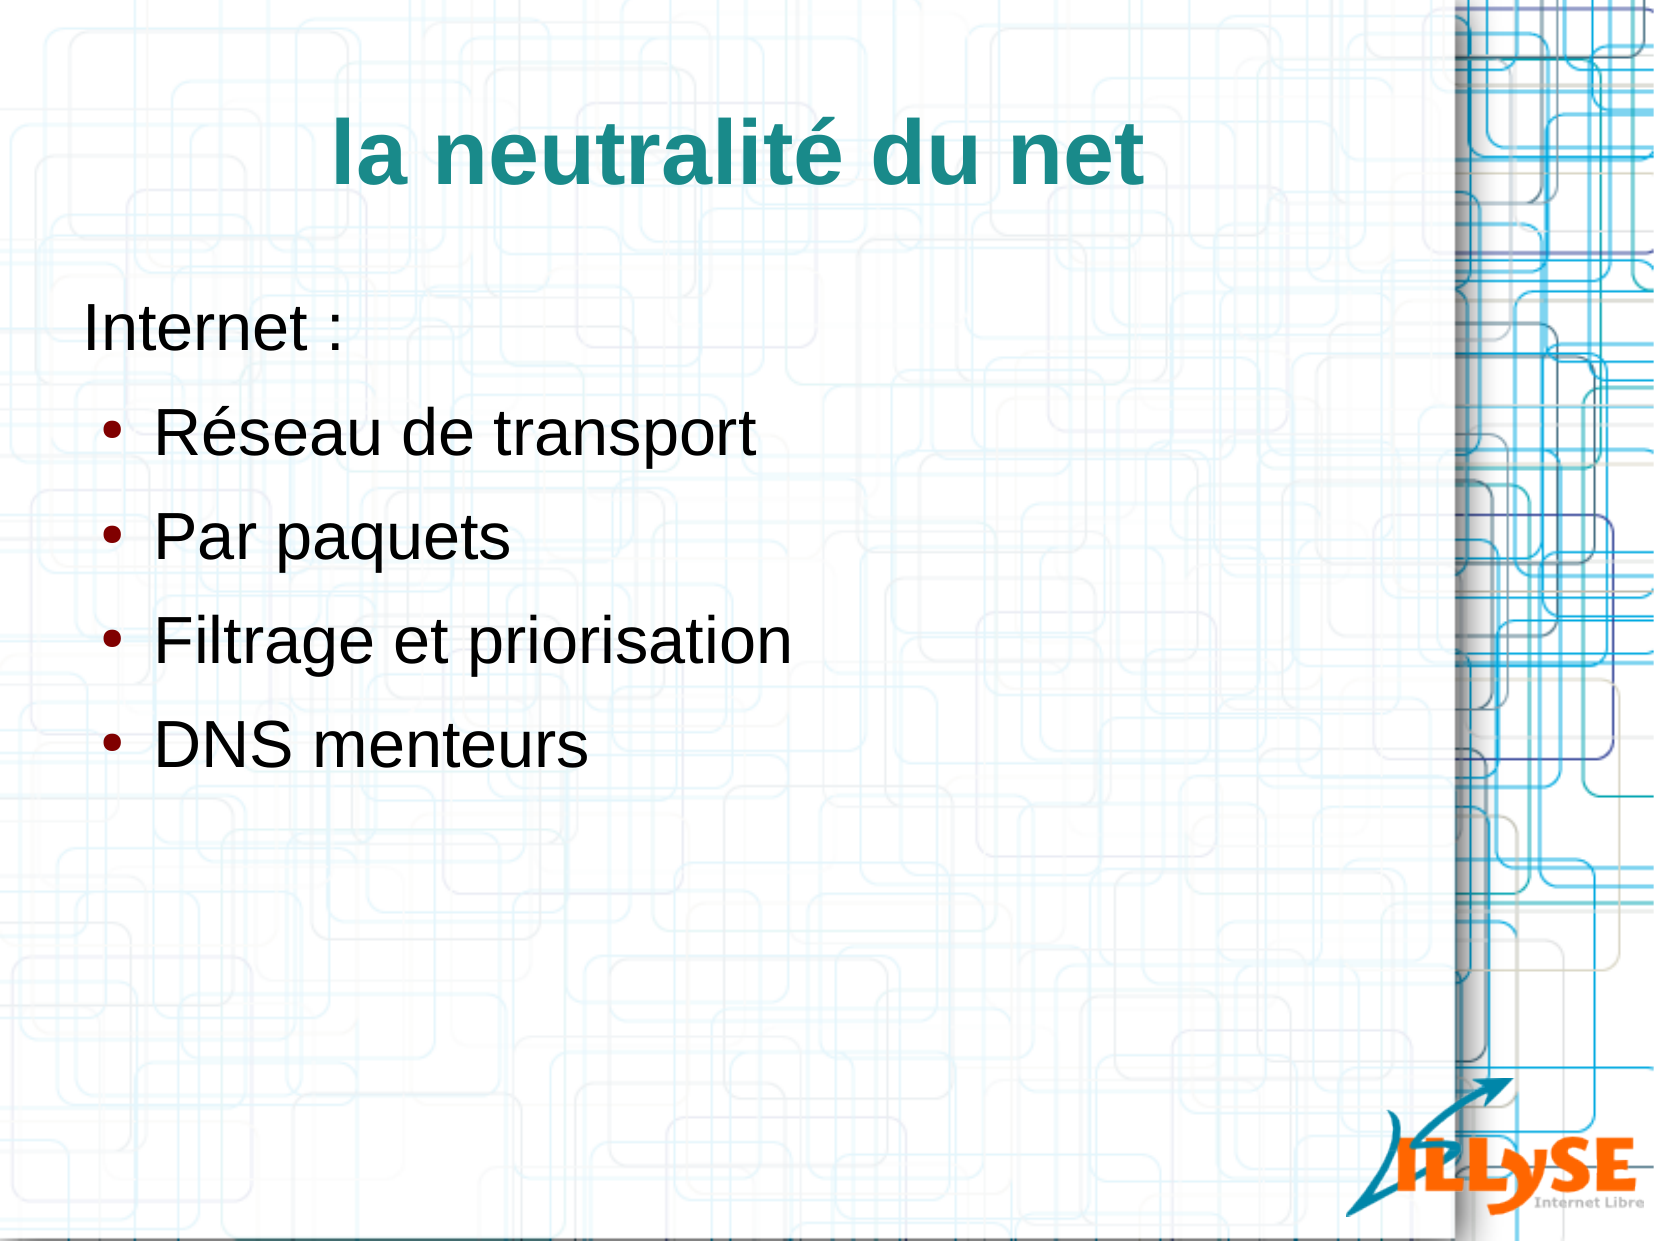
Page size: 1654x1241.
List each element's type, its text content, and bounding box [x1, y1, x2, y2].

picture [0, 0, 1654, 1241]
list Internet : Réseau de transport Par paquets Filtrage et priorisation DNS menteurs [82, 290, 1418, 1158]
title la neutralité du net [59, 49, 1418, 257]
